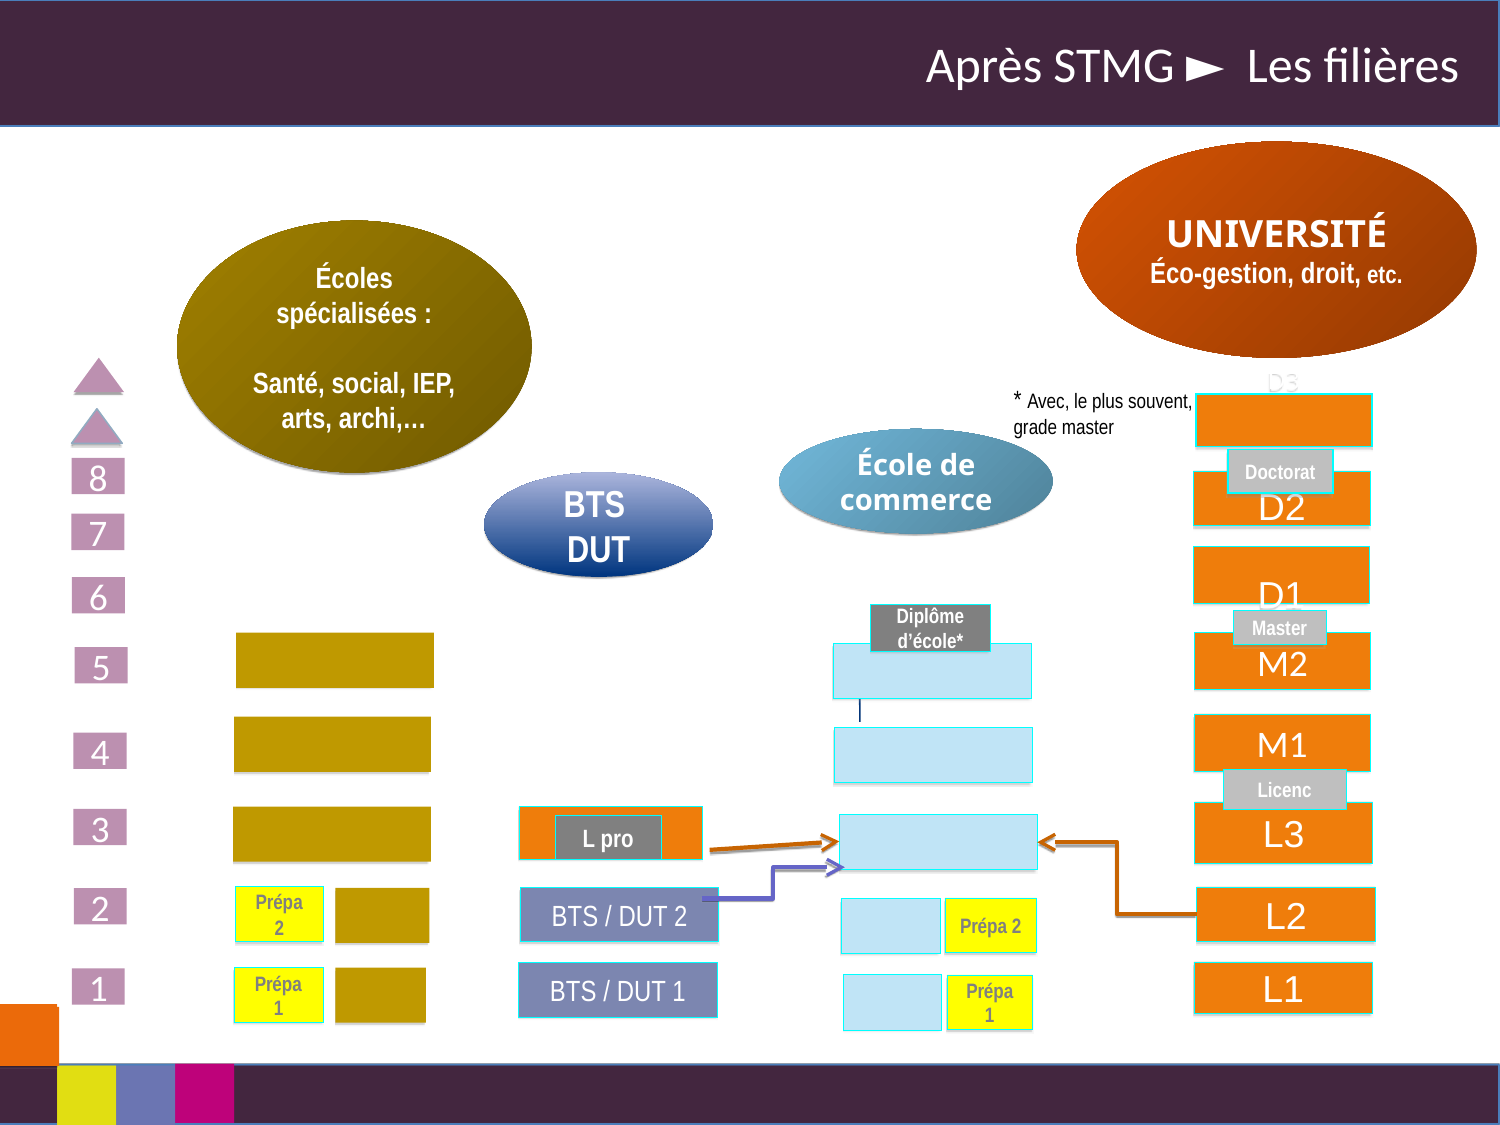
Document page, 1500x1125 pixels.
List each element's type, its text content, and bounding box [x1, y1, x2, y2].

text_box Prépa 2 [944, 897, 1037, 953]
picture [0, 1004, 1500, 1125]
text_box [833, 643, 1031, 699]
text_box D1 [1264, 585, 1279, 603]
text_box [71, 408, 123, 444]
text_box D1 [1193, 546, 1370, 603]
text_box [518, 806, 702, 860]
text_box École de commerce [779, 428, 1053, 534]
text_box L1 [1193, 961, 1373, 1014]
text_box [843, 974, 942, 1030]
text_box M2 [1194, 632, 1371, 690]
text_box 3 [73, 808, 127, 846]
text_box Doctorat [1227, 449, 1333, 493]
text_box Master [1233, 610, 1326, 645]
text_box [233, 806, 431, 862]
text_box 8 [71, 457, 125, 495]
text_box [73, 357, 125, 393]
text_box Prépa 1 [946, 974, 1033, 1030]
text_box BTS DUT [484, 472, 714, 577]
text_box Diplôme d’école* [870, 604, 991, 652]
text_box [840, 898, 940, 954]
text_box 4 [73, 732, 127, 769]
text_box L pro [555, 814, 662, 860]
text_box [335, 887, 430, 943]
text_box D2 [1193, 470, 1371, 526]
text_box 1 [71, 968, 125, 1005]
picture [0, 0, 1500, 127]
text_box Écoles spécialisées : Santé, social, IEP, arts, archi,… [177, 220, 532, 473]
text_box 6 [71, 577, 125, 614]
text_box Prépa 1 [234, 967, 323, 1023]
text_box [236, 632, 434, 688]
text_box D3 [1210, 394, 1372, 447]
text_box * Avec, le plus souvent, grade master [998, 376, 1210, 447]
text_box BTS / DUT 1 [518, 962, 718, 1018]
text_box [0, 1006, 60, 1066]
text_box Licenc [1223, 769, 1347, 809]
text_box M1 [1194, 713, 1371, 772]
text_box BTS / DUT 2 [520, 887, 719, 942]
text_box Après STMG ► Les filières [316, 25, 1475, 100]
text_box UNIVERSITÉ Éco-gestion, droit, etc. [1076, 141, 1477, 358]
text_box L3 [1194, 801, 1373, 864]
text_box 2 [73, 888, 127, 925]
text_box [234, 716, 431, 772]
text_box 7 [71, 513, 125, 551]
text_box [834, 727, 1032, 783]
text_box L2 [1196, 886, 1376, 942]
text_box [335, 967, 426, 1023]
text_box 5 [74, 647, 128, 684]
text_box [839, 814, 1038, 870]
text_box Prépa 2 [235, 886, 323, 942]
